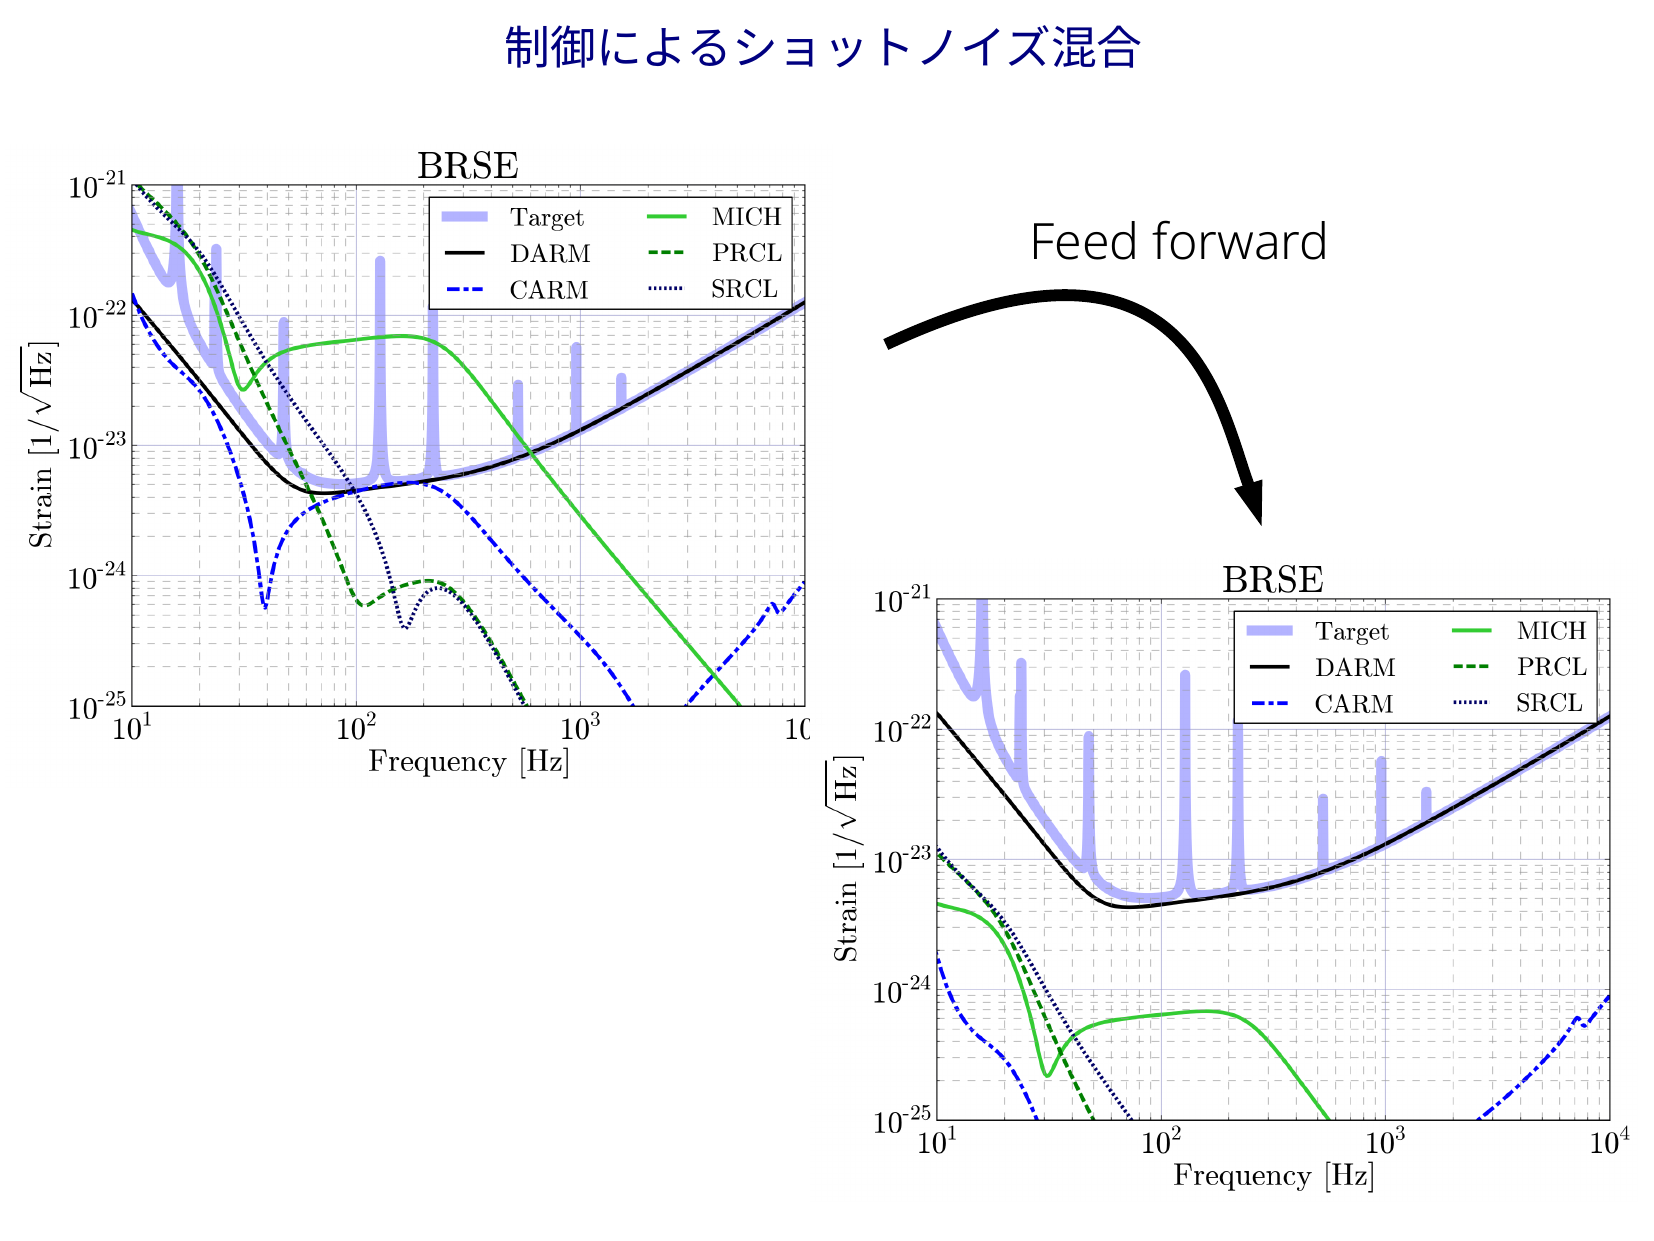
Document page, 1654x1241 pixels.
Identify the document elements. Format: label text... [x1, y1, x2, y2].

text_box 制御によるショットノイズ混合 [489, 4, 1164, 88]
picture [5, 144, 1638, 1202]
text_box Feed forward [1014, 198, 1379, 289]
